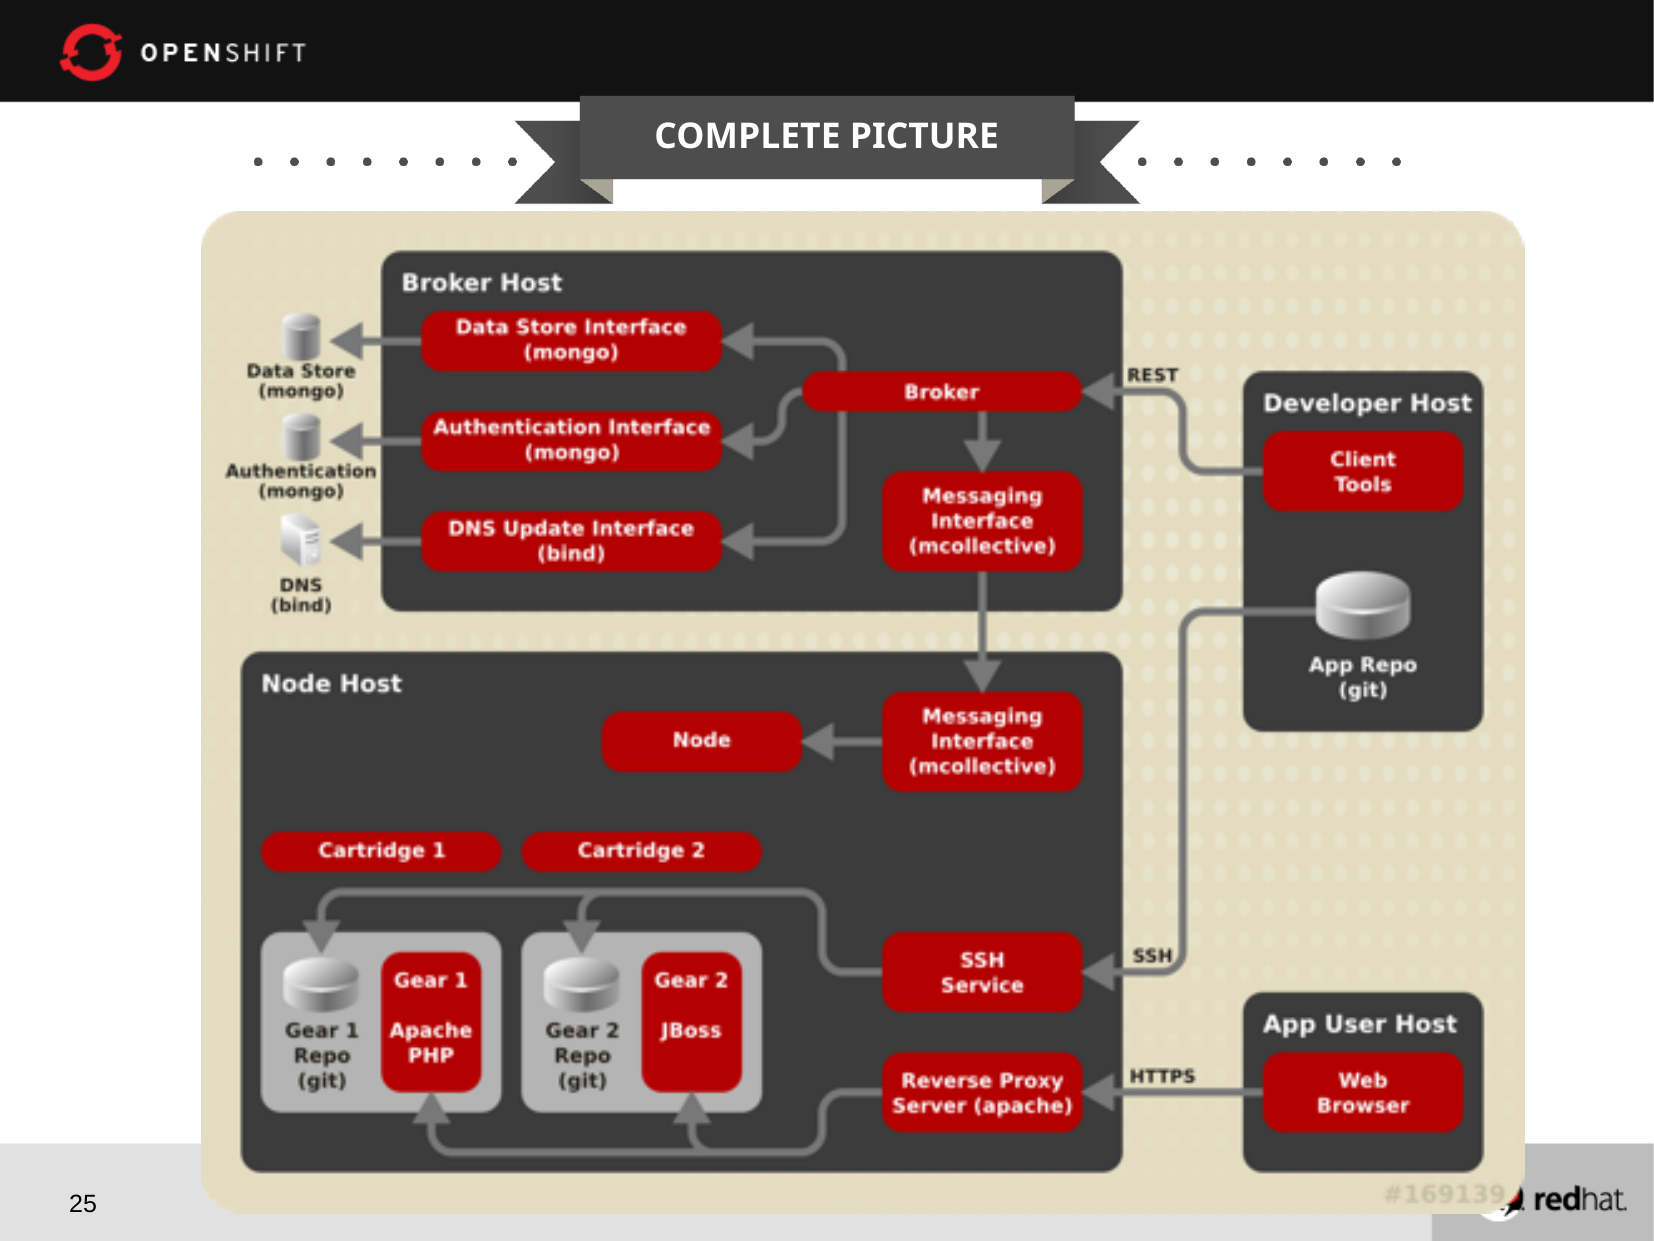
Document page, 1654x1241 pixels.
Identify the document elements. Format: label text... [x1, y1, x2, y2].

text_box COMPLETE PICTURE [581, 105, 1073, 163]
picture [0, 0, 1654, 1241]
